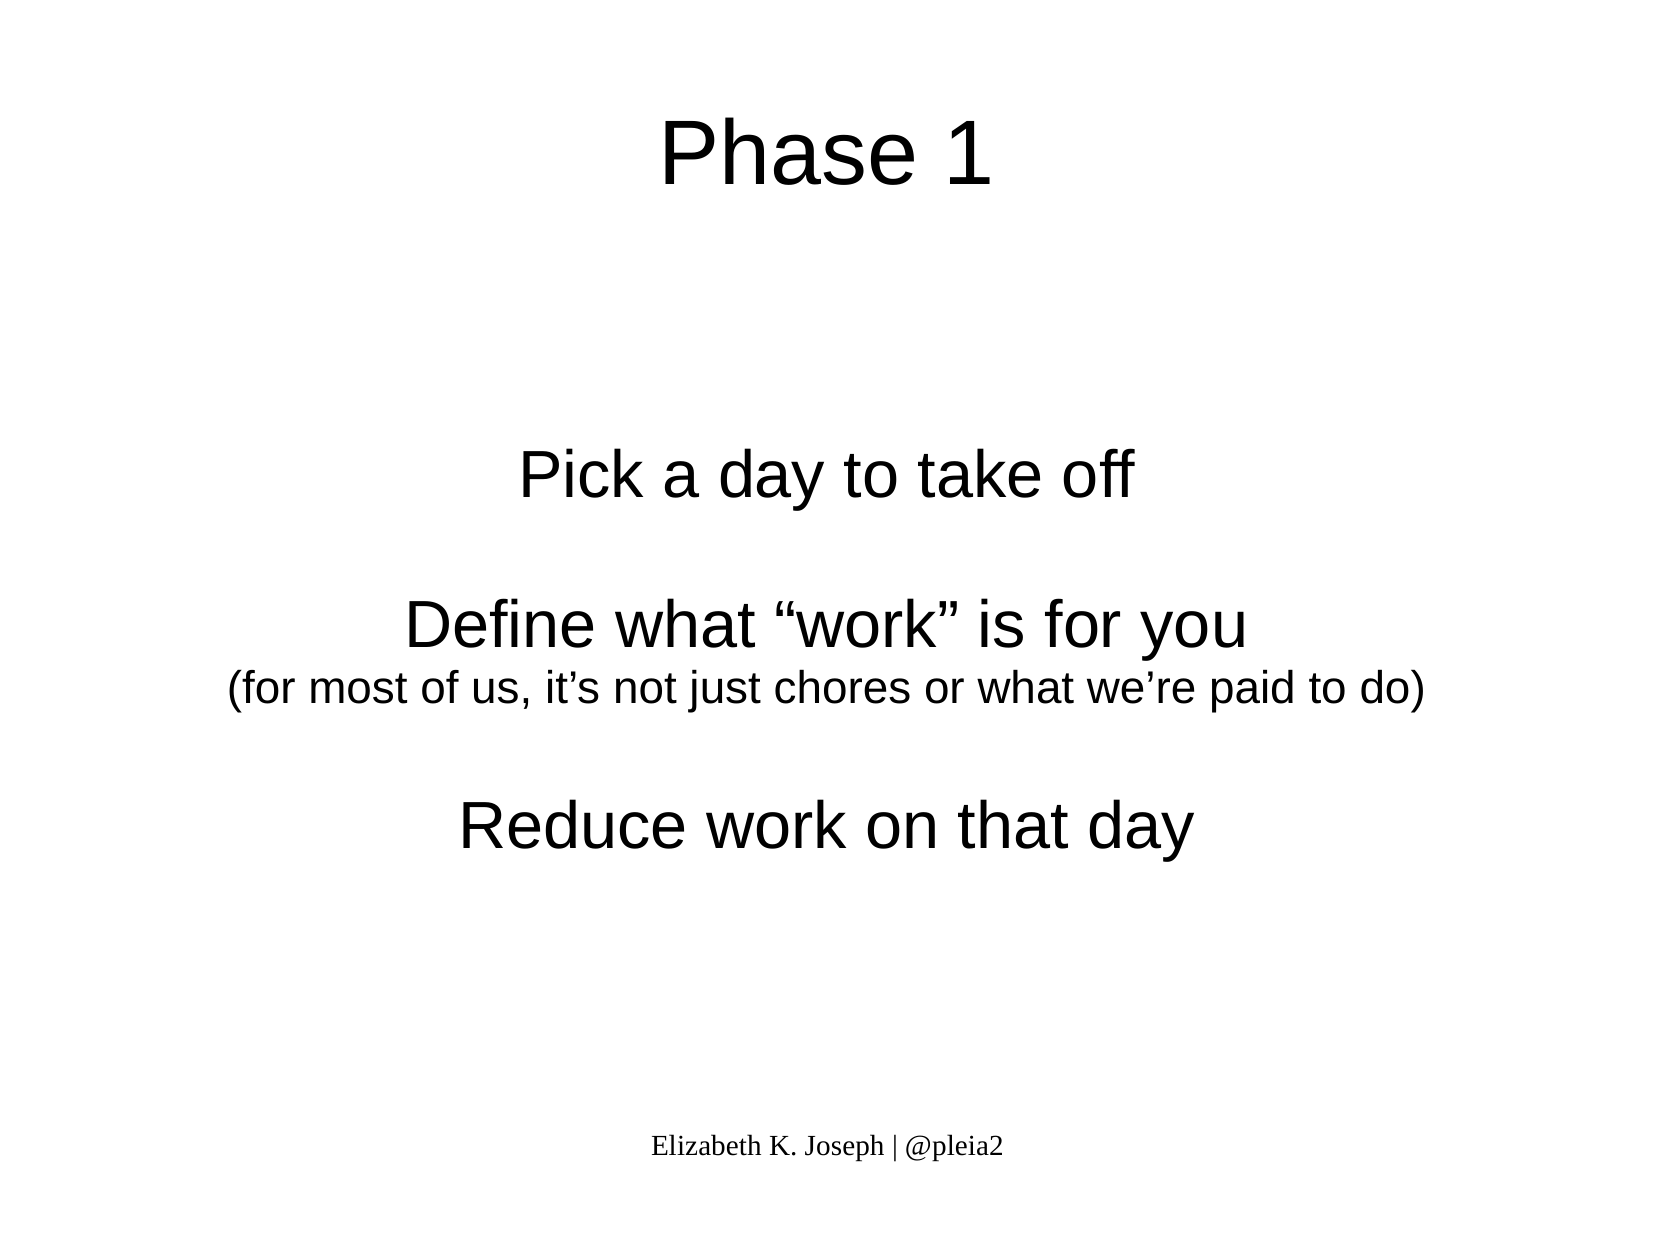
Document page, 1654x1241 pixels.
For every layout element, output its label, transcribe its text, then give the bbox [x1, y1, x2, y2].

title Phase 1 [82, 49, 1571, 257]
subtitle Pick a day to take off Define what “work” is for you (for most of us, it’s not just chores or what we’re paid to do) Reduce work on that day [82, 290, 1571, 1010]
